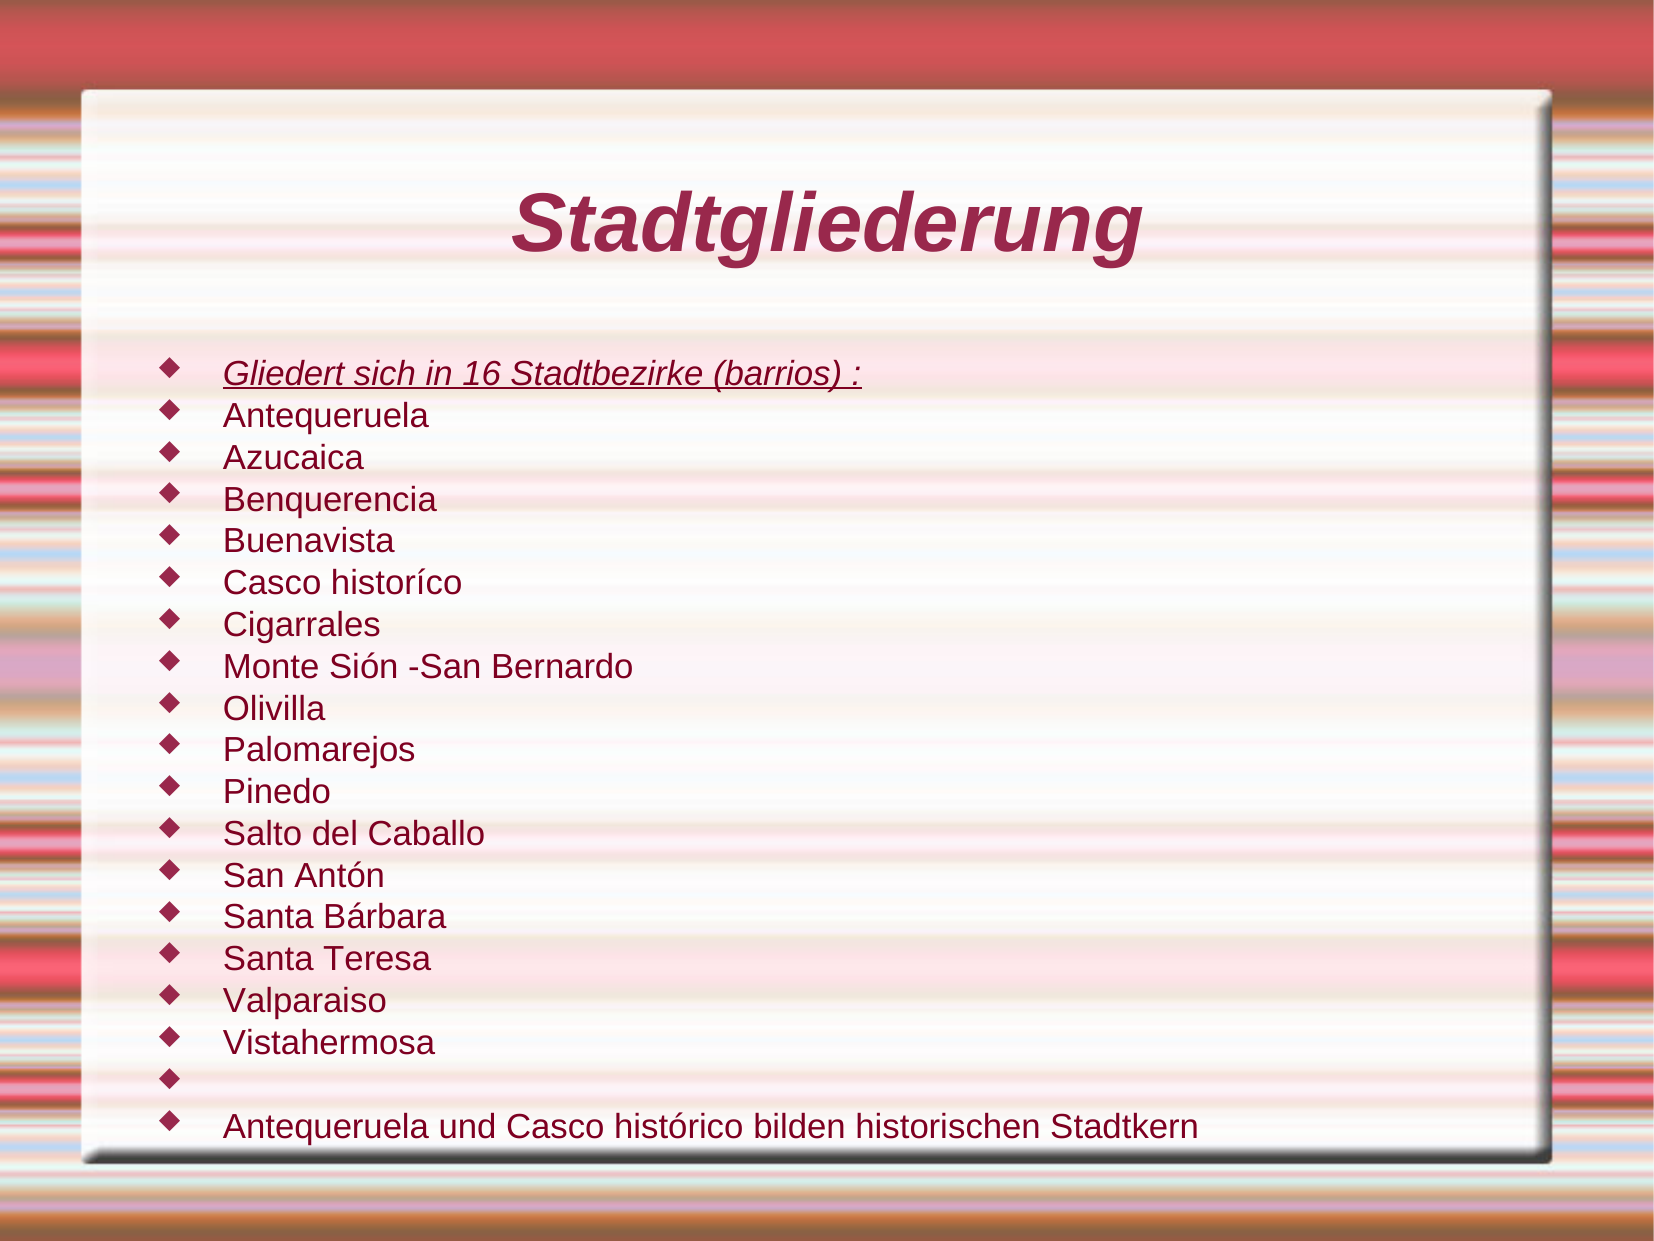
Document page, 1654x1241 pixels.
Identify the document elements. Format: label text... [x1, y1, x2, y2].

list Gliedert sich in 16 Stadtbezirke (barrios) : Antequeruela Azucaica Benquerencia Buenavista Casco historíco Cigarrales Monte Sión -San Bernardo Olivilla Palomarejos Pinedo Salto del Caballo San Antón Santa Bárbara Santa Teresa Valparaiso Vistahermosa Antequeruela und Casco histórico bilden historischen Stadtkern [134, 350, 1516, 1150]
title Stadtgliederung [121, 114, 1534, 322]
